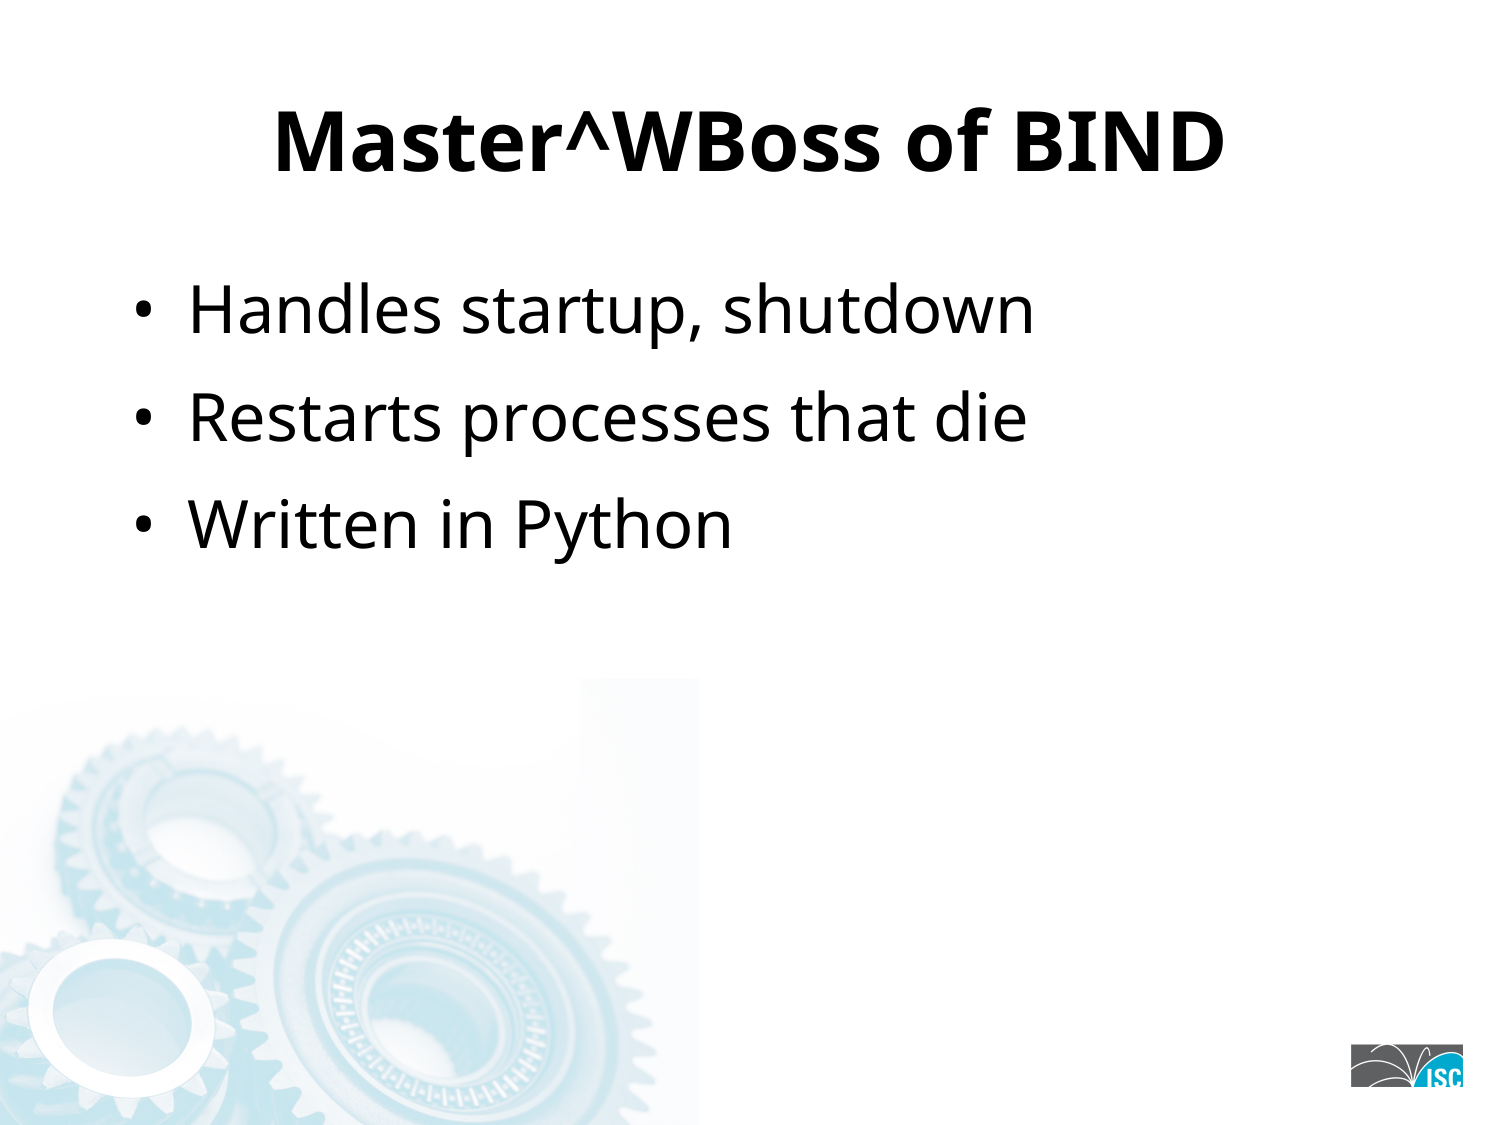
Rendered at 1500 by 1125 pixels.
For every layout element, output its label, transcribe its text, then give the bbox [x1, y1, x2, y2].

list Handles startup, shutdown Restarts processes that die Written in Python [75, 262, 1426, 991]
picture [0, 0, 1500, 1125]
title Master^WBoss of BIND [75, 38, 1426, 240]
